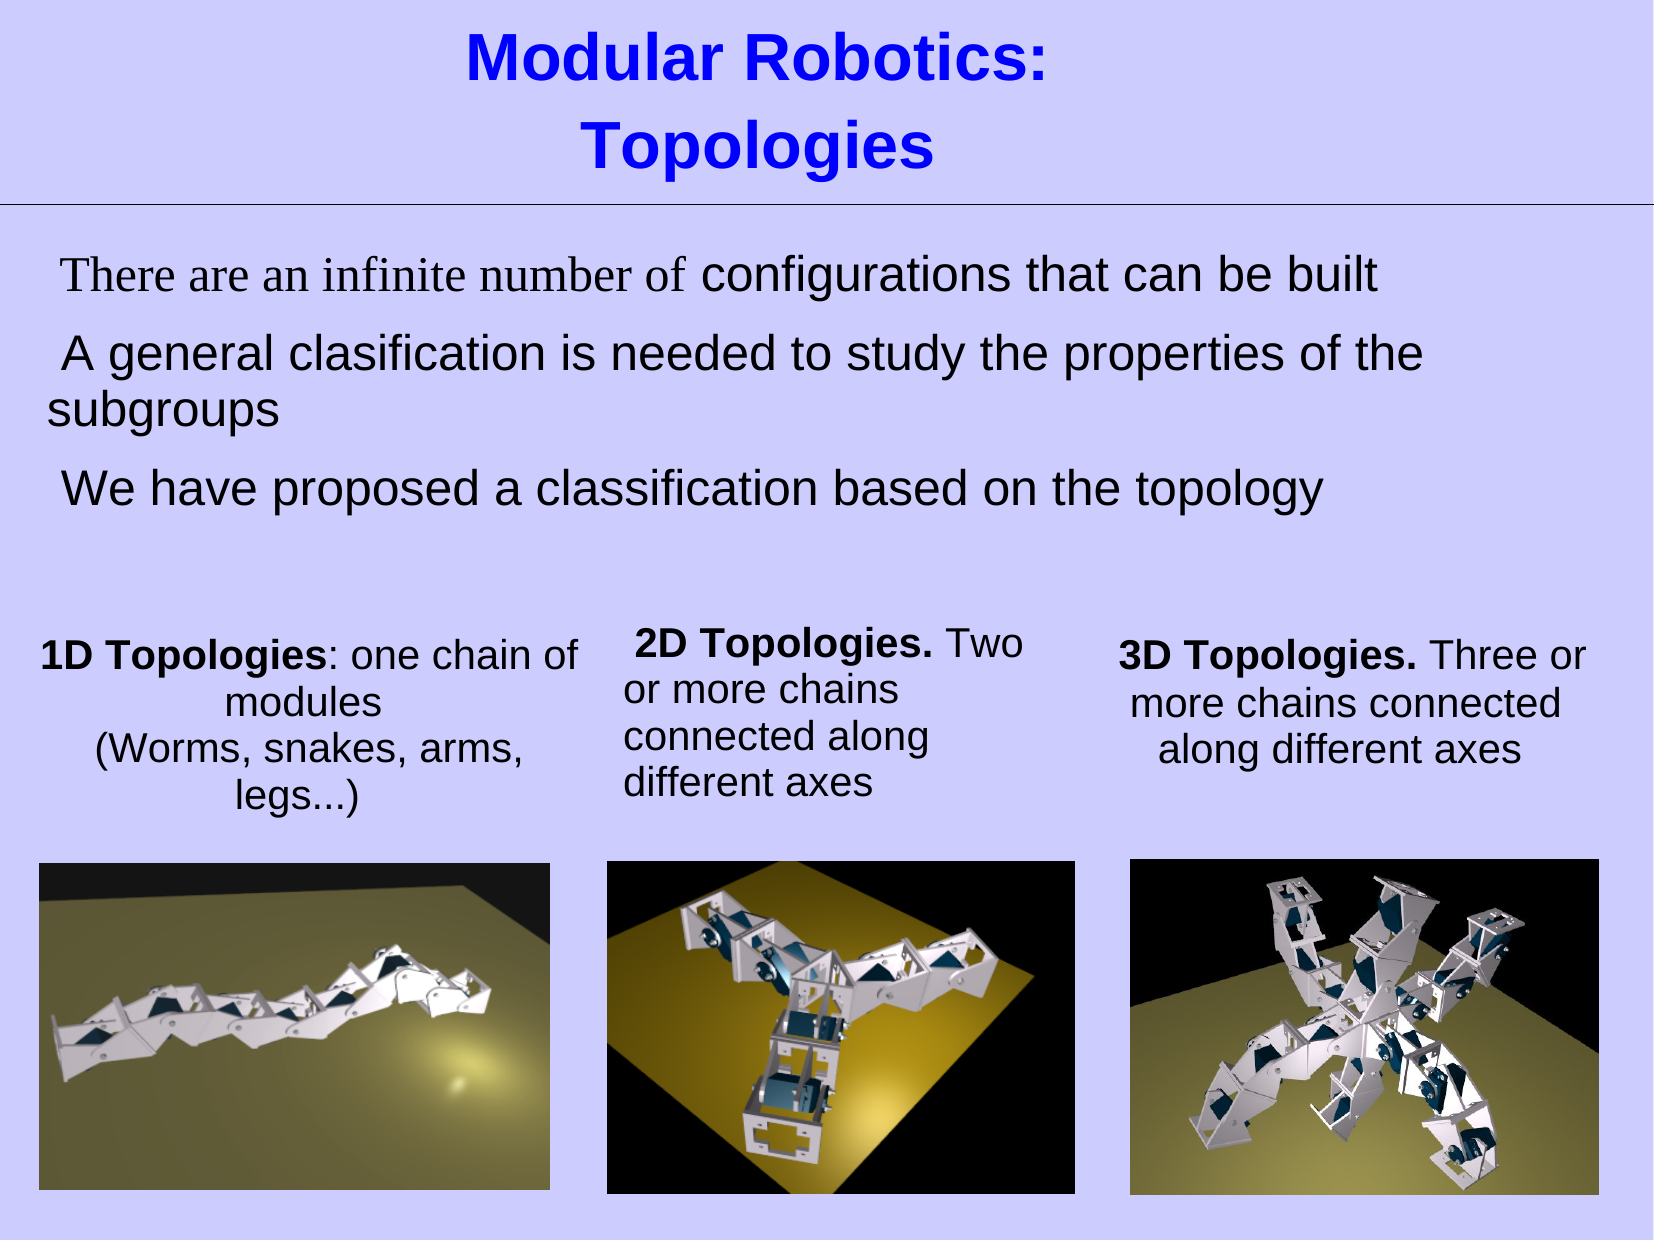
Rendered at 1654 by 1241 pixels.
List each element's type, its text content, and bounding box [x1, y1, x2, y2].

picture [1130, 859, 1599, 1195]
text_box 2D Topologies. Two or more chains connected along different axes [623, 619, 1062, 806]
text_box There are an infinite number of configurations that can be built A general clasification is needed to study the properties of the subgroups We have proposed a classification based on the topology [46, 245, 1641, 519]
picture [607, 861, 1075, 1194]
title Modular Robotics: Topologies [120, 0, 1396, 191]
text_box 1D Topologies: one chain of modules (Worms, snakes, arms, legs...) [28, 632, 584, 819]
picture [39, 863, 550, 1190]
text_box 3D Topologies. Three or more chains connected along different axes [1104, 623, 1606, 773]
